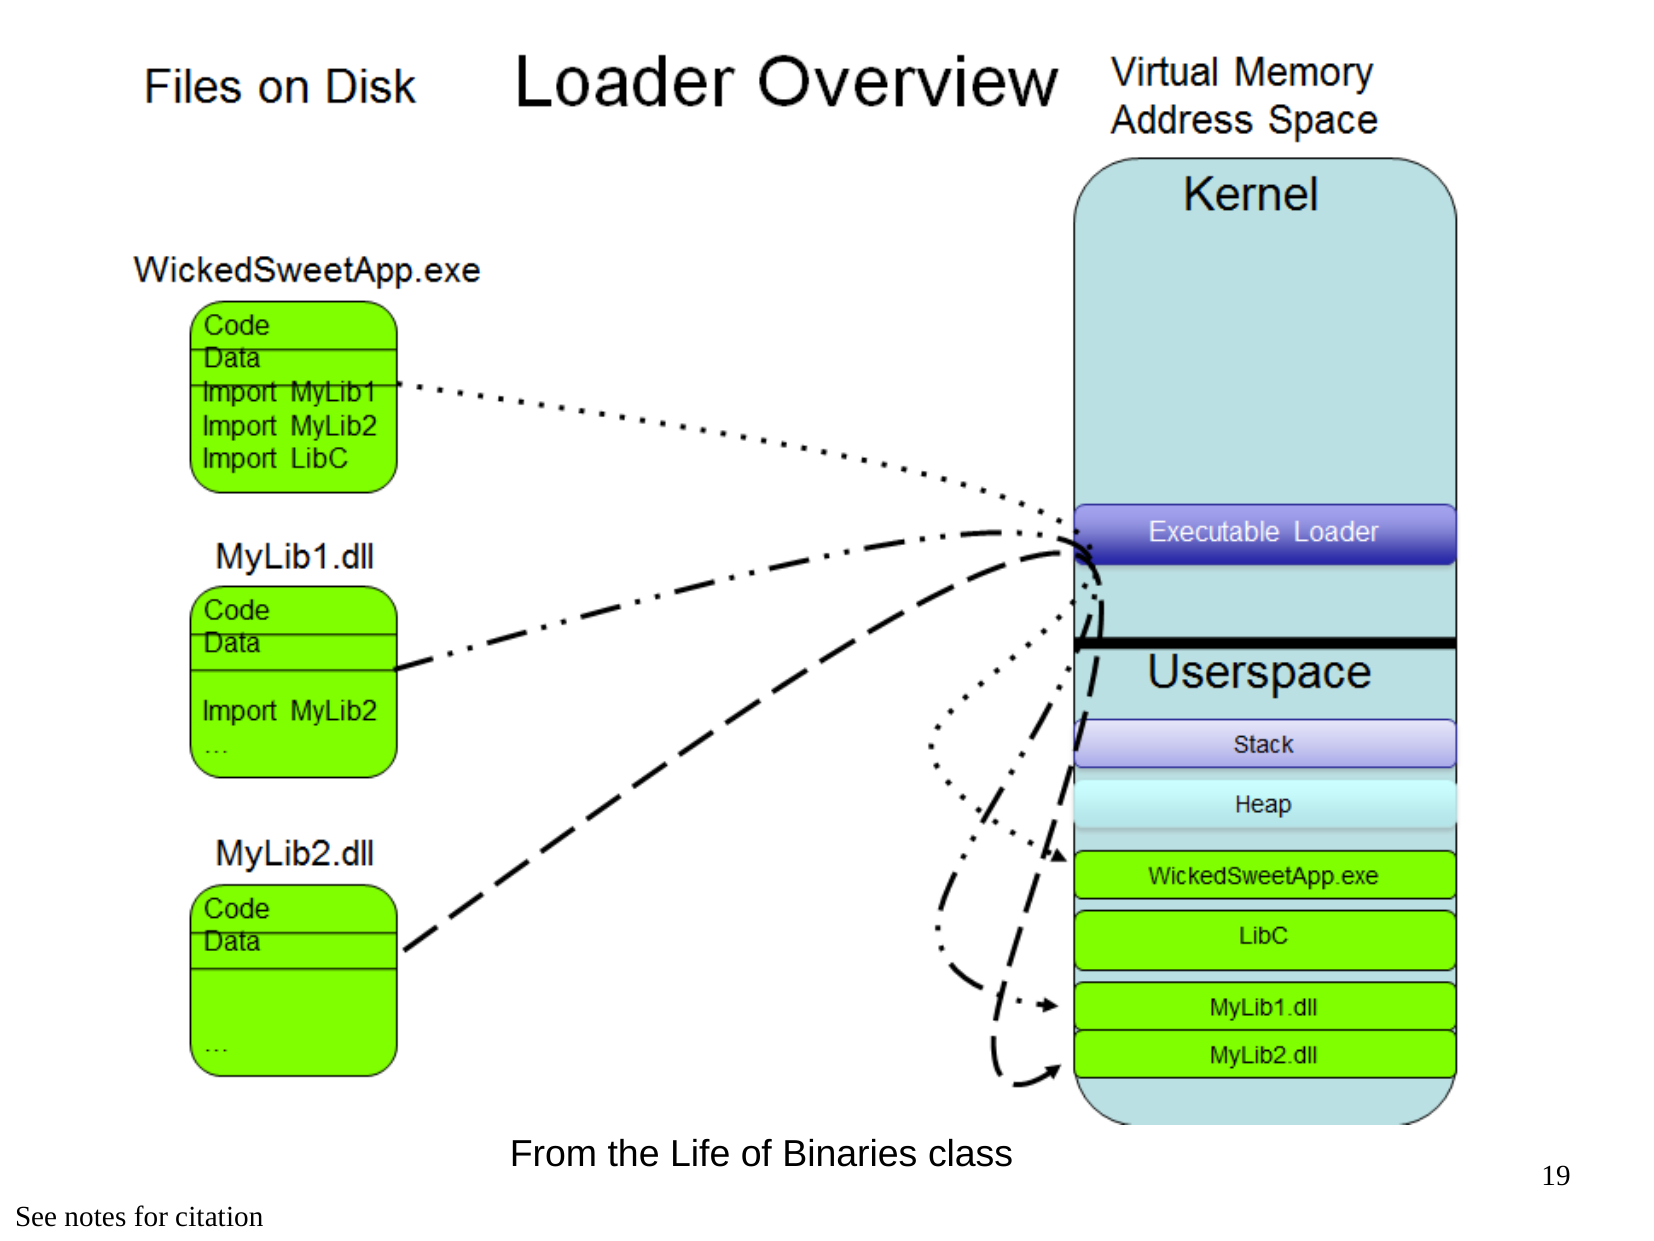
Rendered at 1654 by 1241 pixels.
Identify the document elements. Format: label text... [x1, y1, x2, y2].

text_box From the Life of Binaries class [495, 1125, 1081, 1182]
picture [120, 52, 1594, 1126]
